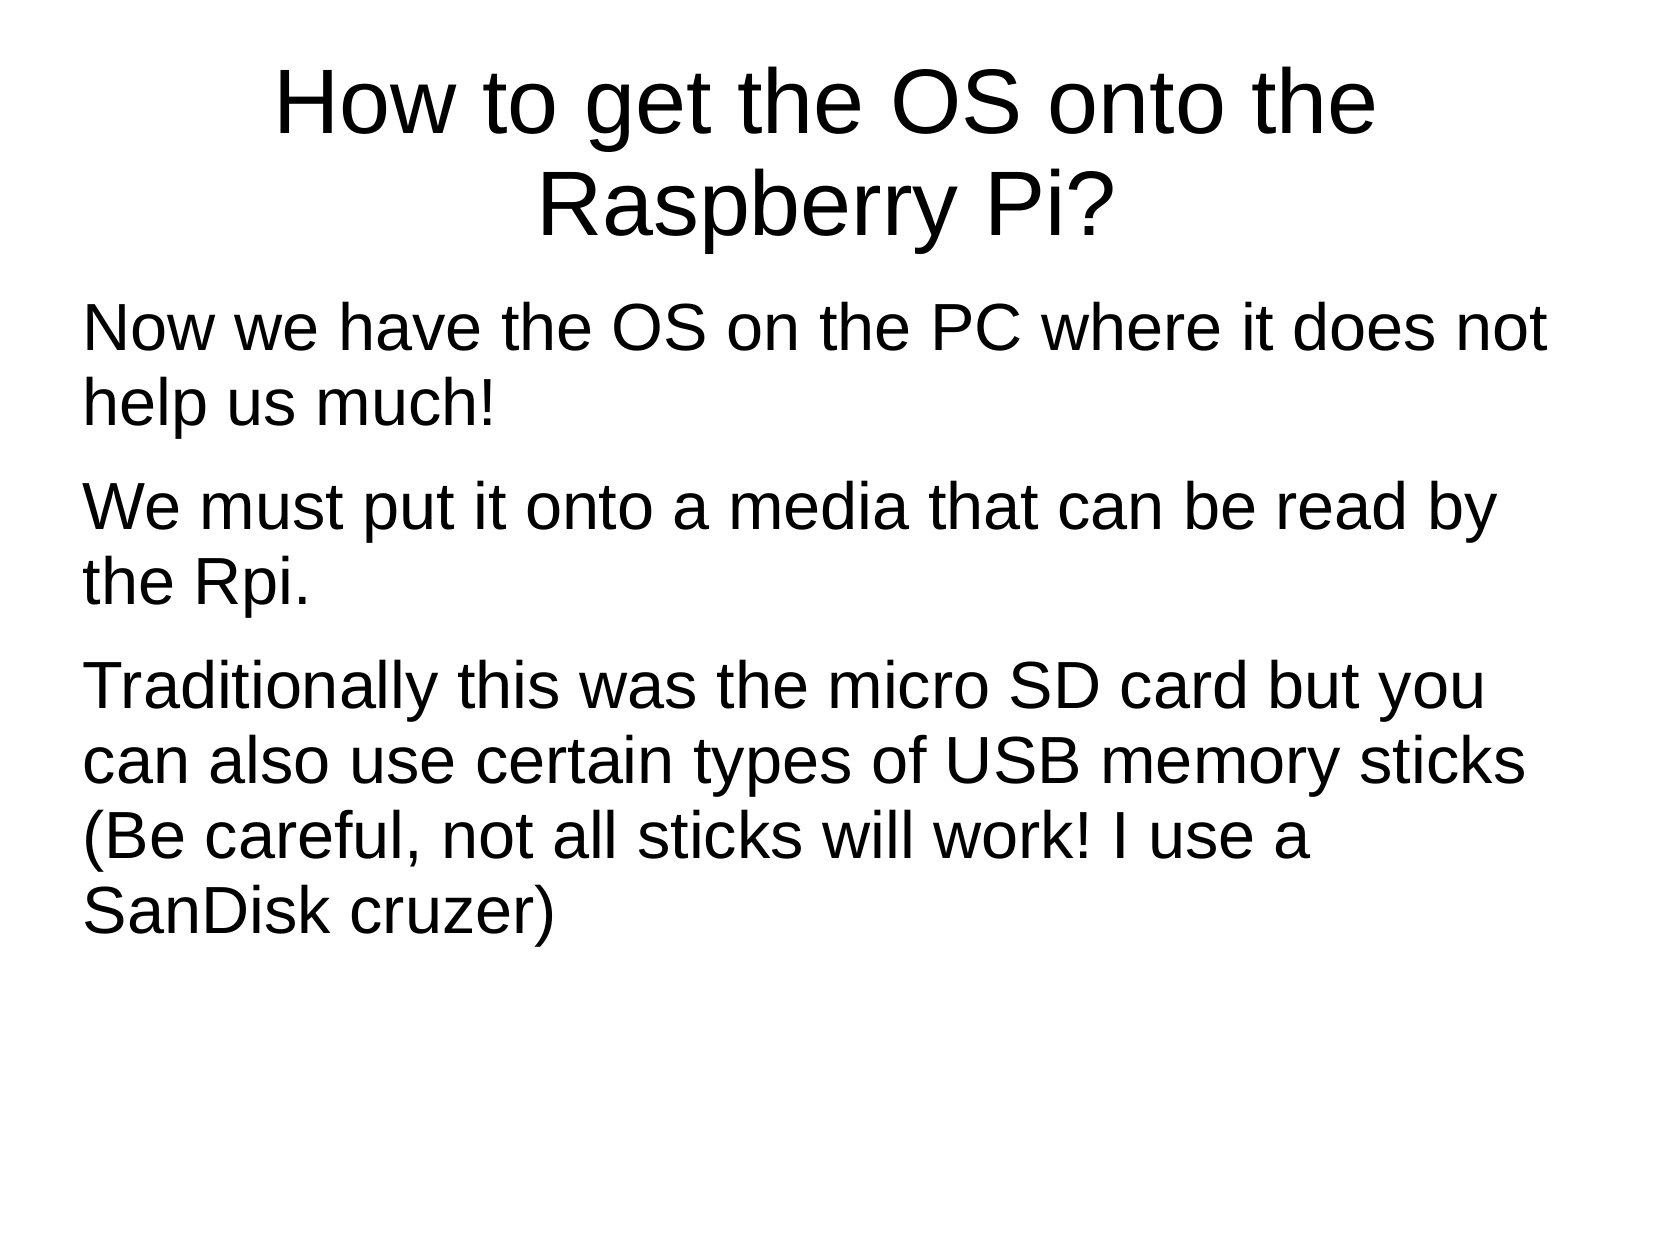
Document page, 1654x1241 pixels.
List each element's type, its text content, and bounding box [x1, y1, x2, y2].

title How to get the OS onto the Raspberry Pi? [82, 49, 1571, 257]
list Now we have the OS on the PC where it does not help us much! We must put it onto a media that can be read by the Rpi. Traditionally this was the micro SD card but you can also use certain types of USB memory sticks (Be careful, not all sticks will work! I use a SanDisk cruzer) [82, 290, 1571, 1010]
